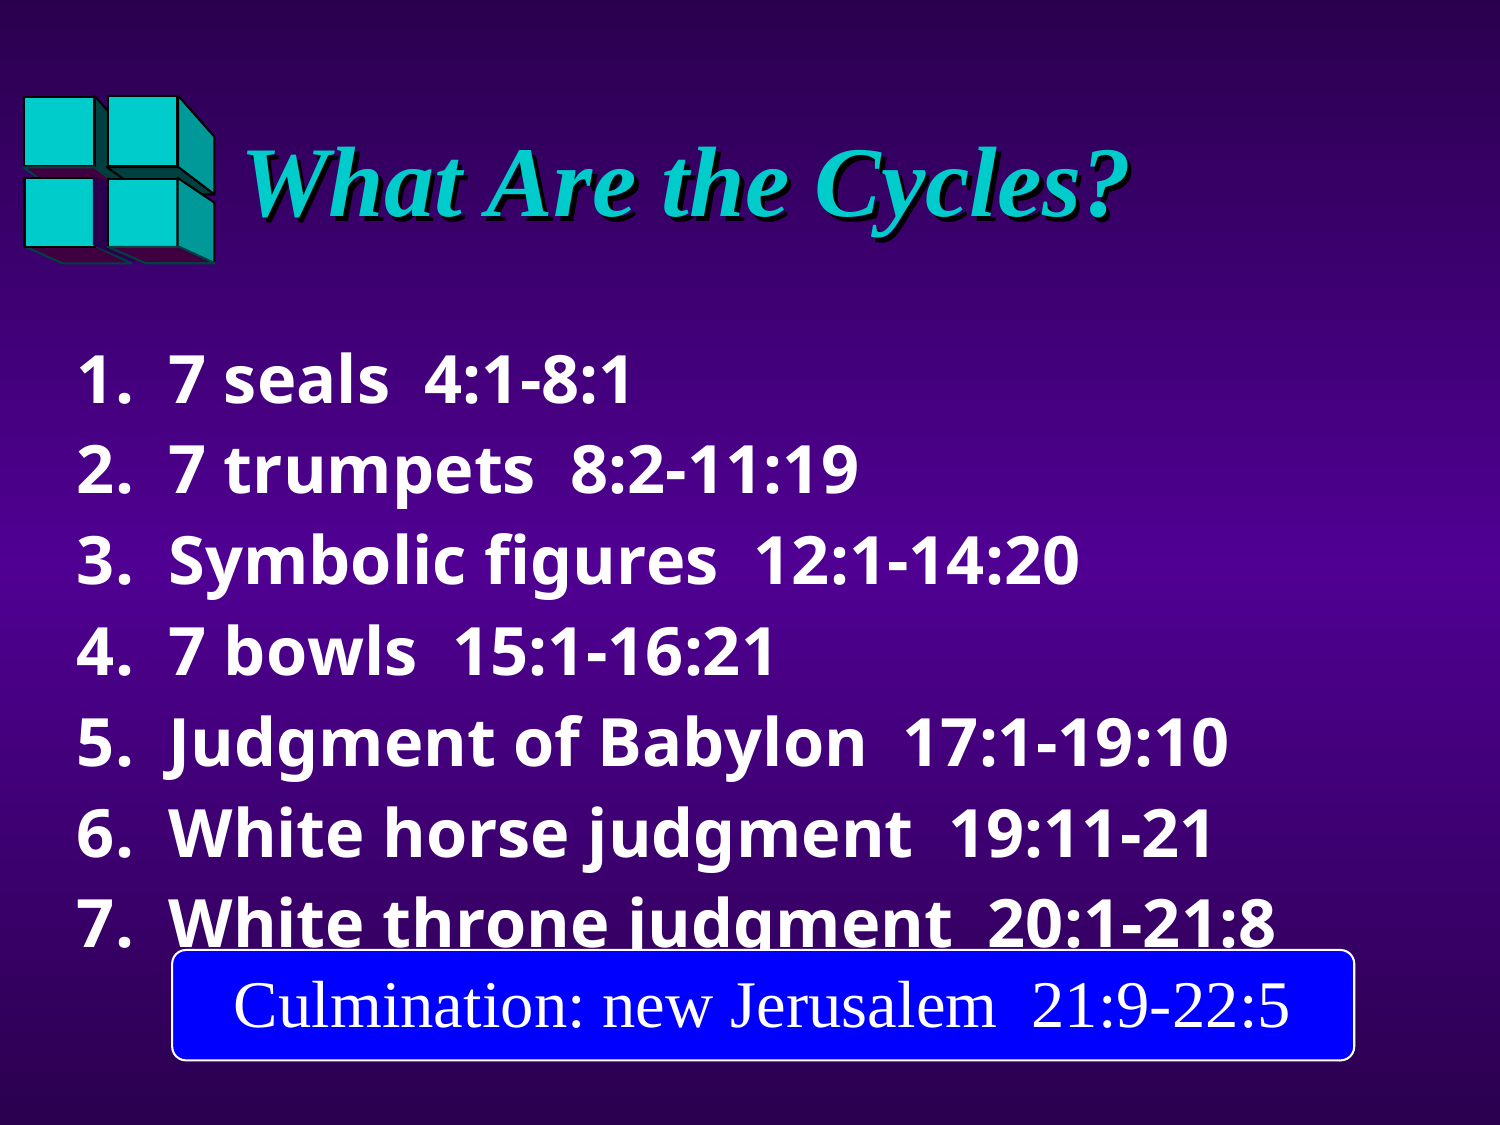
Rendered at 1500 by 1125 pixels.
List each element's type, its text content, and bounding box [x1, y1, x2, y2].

list 1. 7 seals 4:1-8:1 2. 7 trumpets 8:2-11:19 3. Symbolic figures 12:1-14:20 4. 7 bowls 15:1-16:21 5. Judgment of Babylon 17:1-19:10 6. White horse judgment 19:11-21 7. White throne judgment 20:1-21:8 [62, 324, 1448, 1001]
text_box Culmination: new Jerusalem 21:9-22:5 [172, 949, 1355, 1061]
title What Are the Cycles? [224, 78, 1388, 288]
